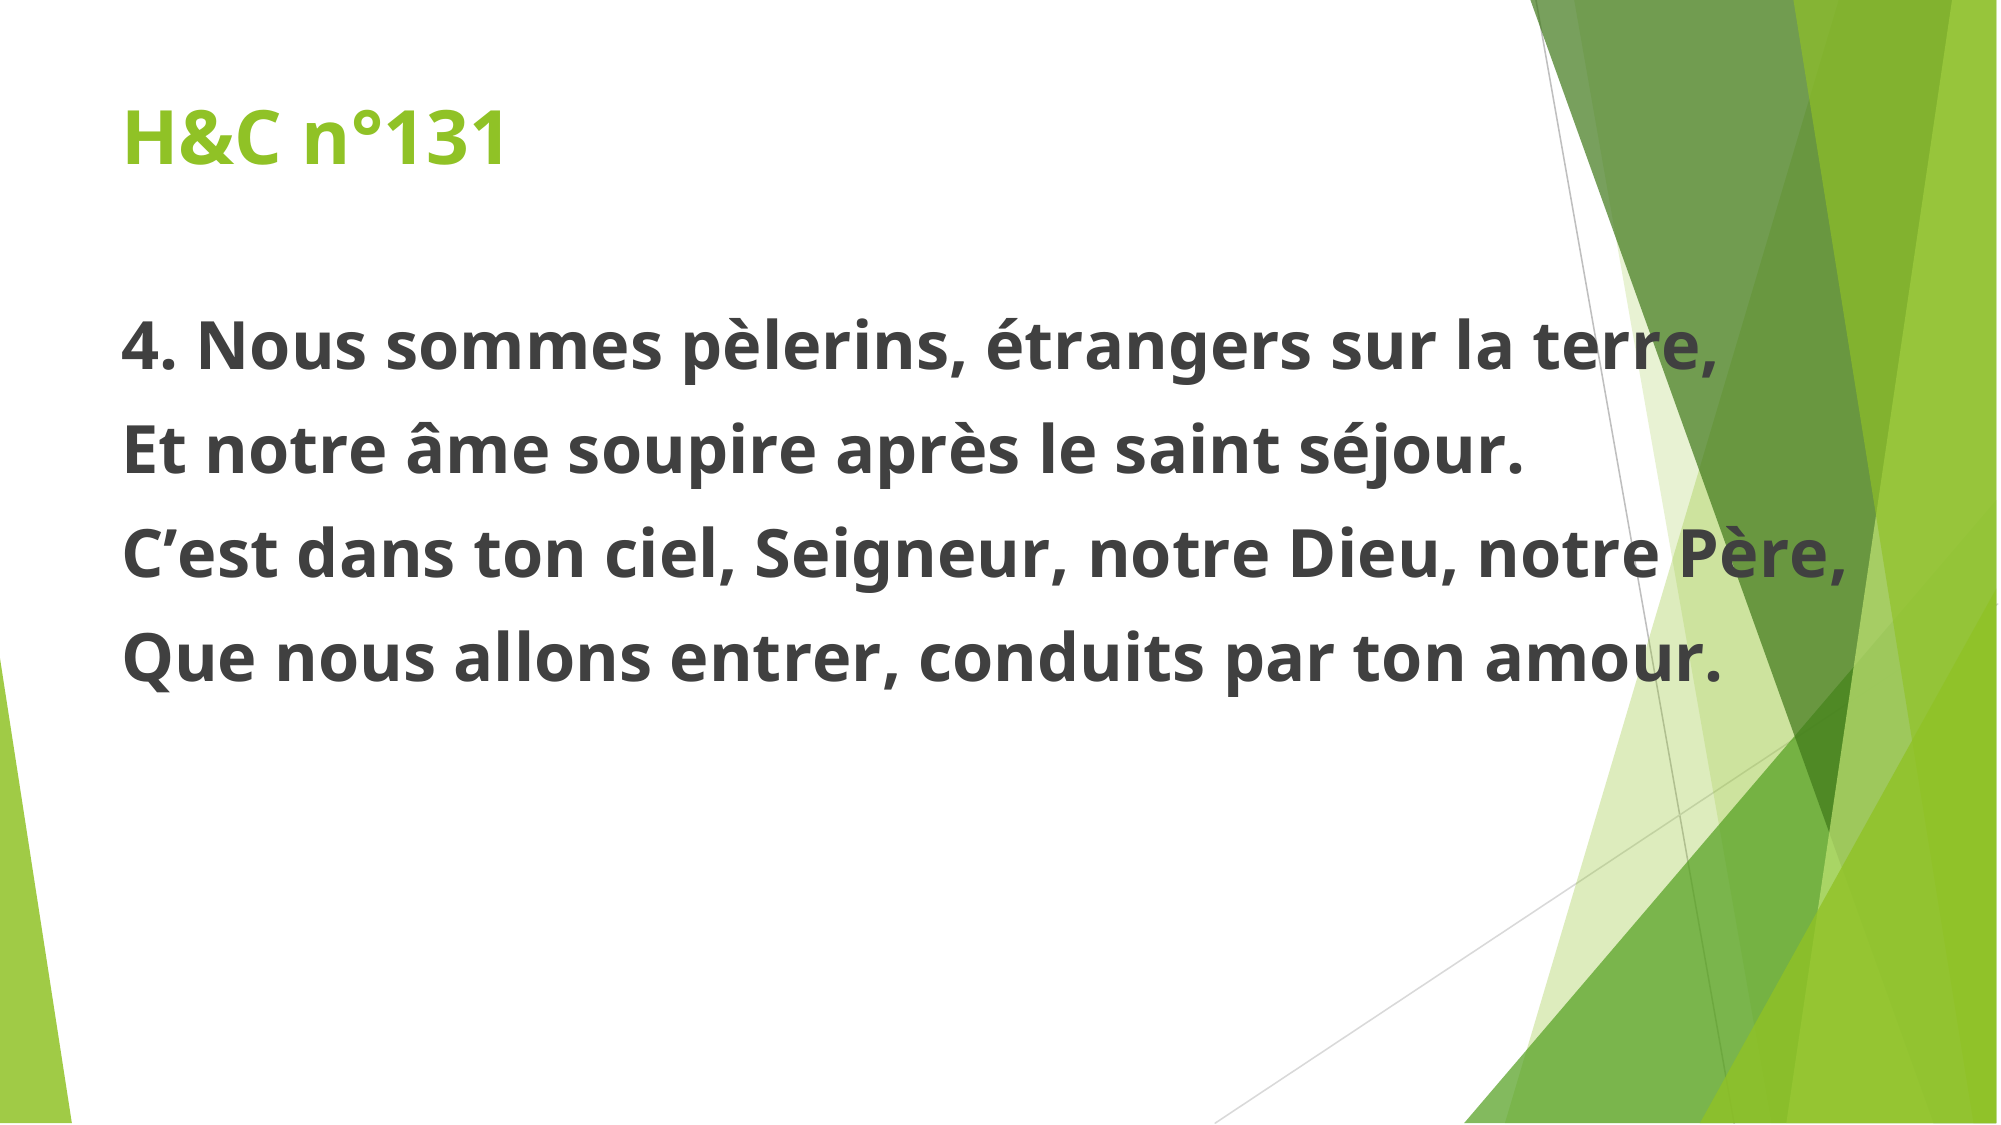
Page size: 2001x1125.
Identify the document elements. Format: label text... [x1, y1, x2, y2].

text_box 4. Nous sommes pèlerins, étrangers sur la terre, Et notre âme soupire après le saint séjour. C’est dans ton ciel, Seigneur, notre Dieu, notre Père, Que nous allons entrer, conduits par ton amour. [106, 283, 1985, 1075]
text_box H&C n°131 [106, 82, 603, 189]
